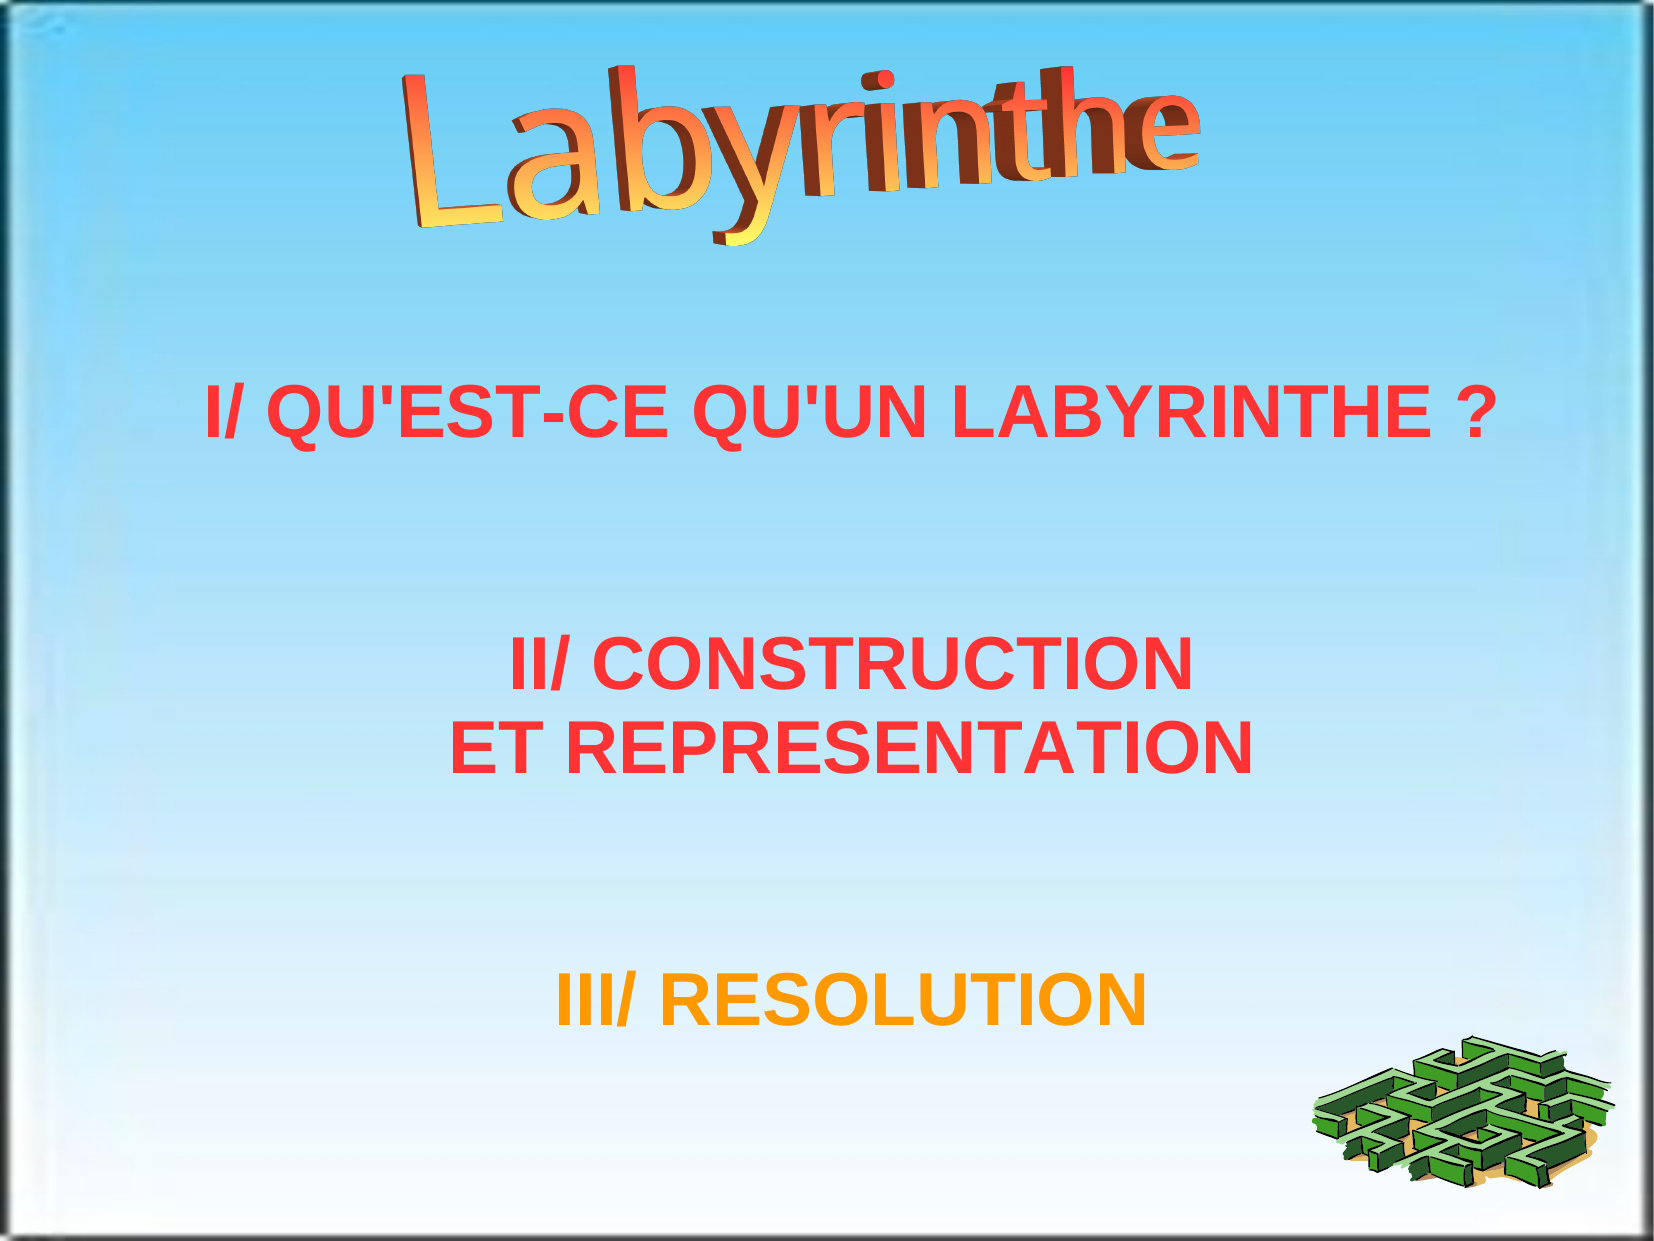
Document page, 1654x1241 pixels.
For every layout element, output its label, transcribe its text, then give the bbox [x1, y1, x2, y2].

picture [0, 0, 1654, 1241]
list I/ QU'EST-CE QU'UN LABYRINTHE ? II/ CONSTRUCTION ET REPRESENTATION III/ RESOLUTION [115, 369, 1507, 1152]
